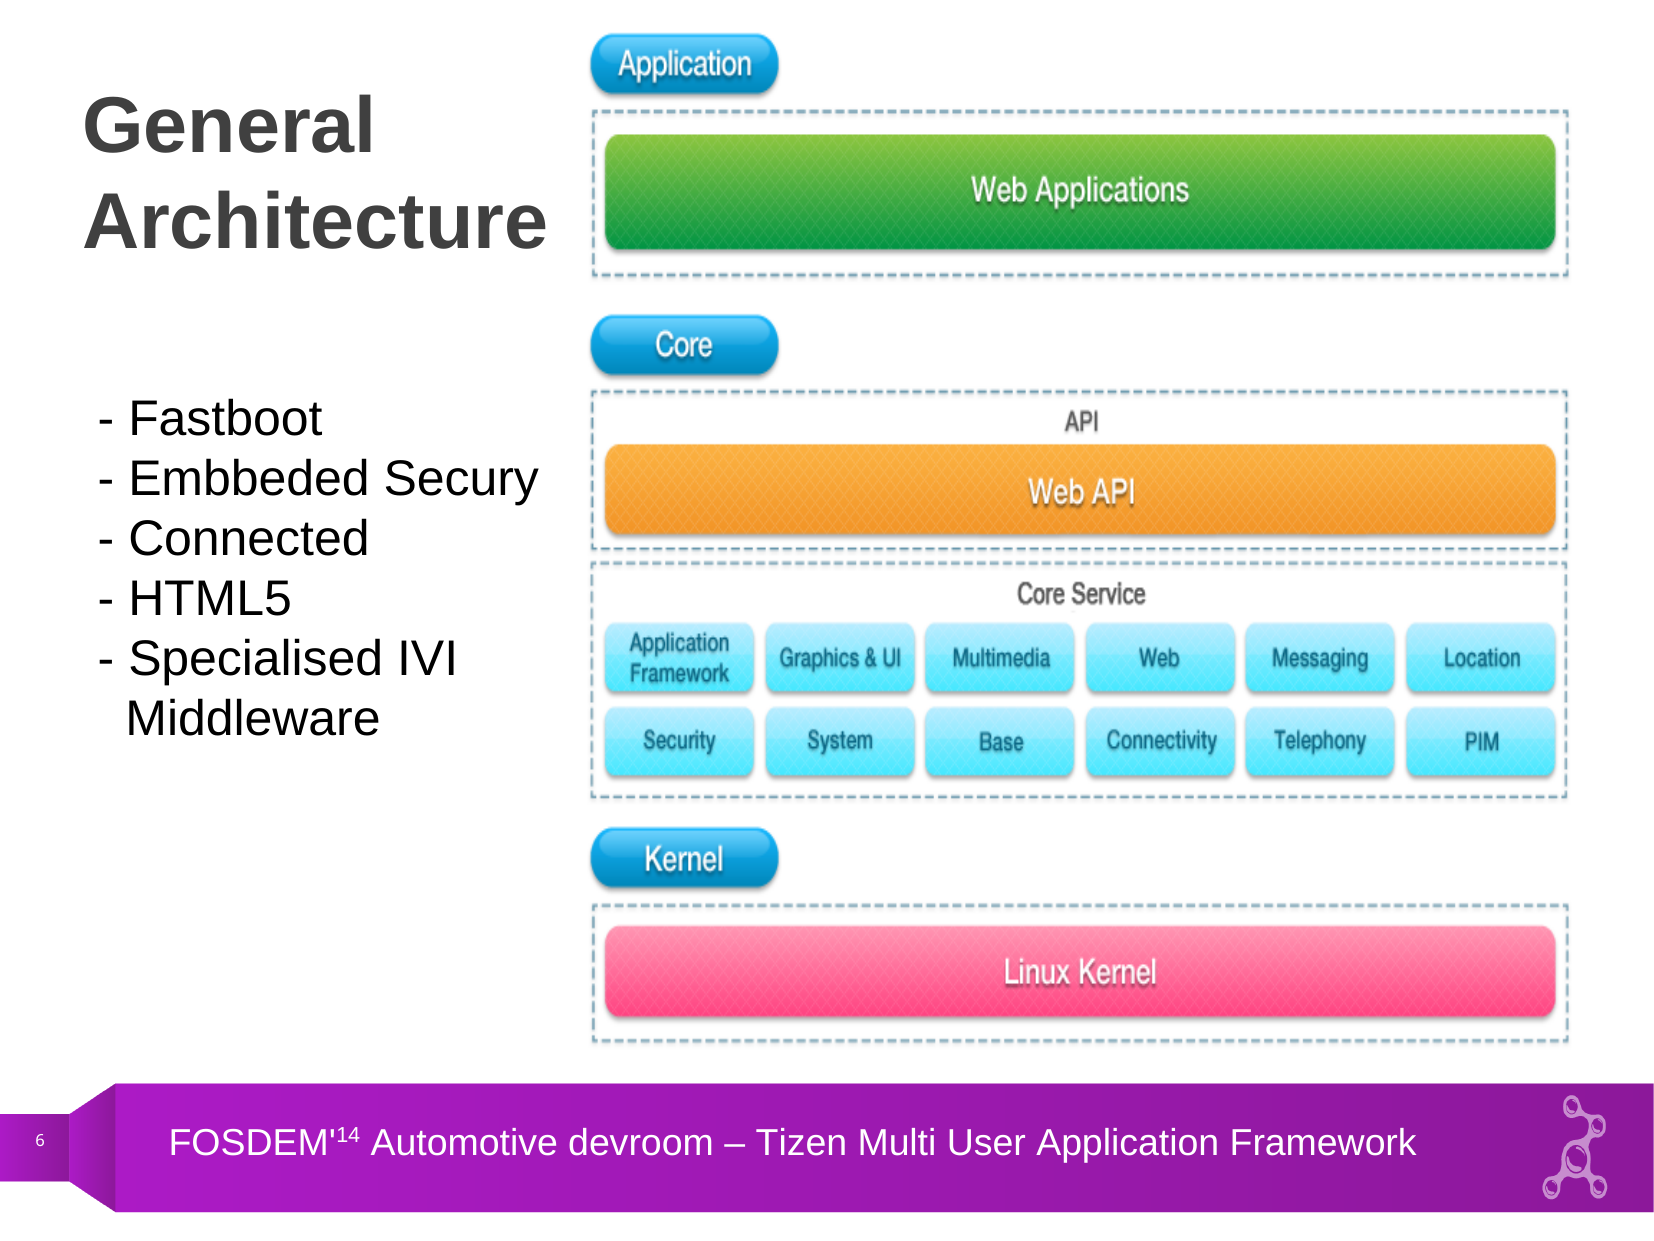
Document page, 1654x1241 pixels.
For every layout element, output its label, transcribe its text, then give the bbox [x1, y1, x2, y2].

picture [0, 0, 1654, 1241]
text_box - Fastboot - Embbeded Secury - Connected - HTML5 - Specialised IVI Middleware [82, 377, 555, 753]
title General Architecture [82, 73, 585, 264]
